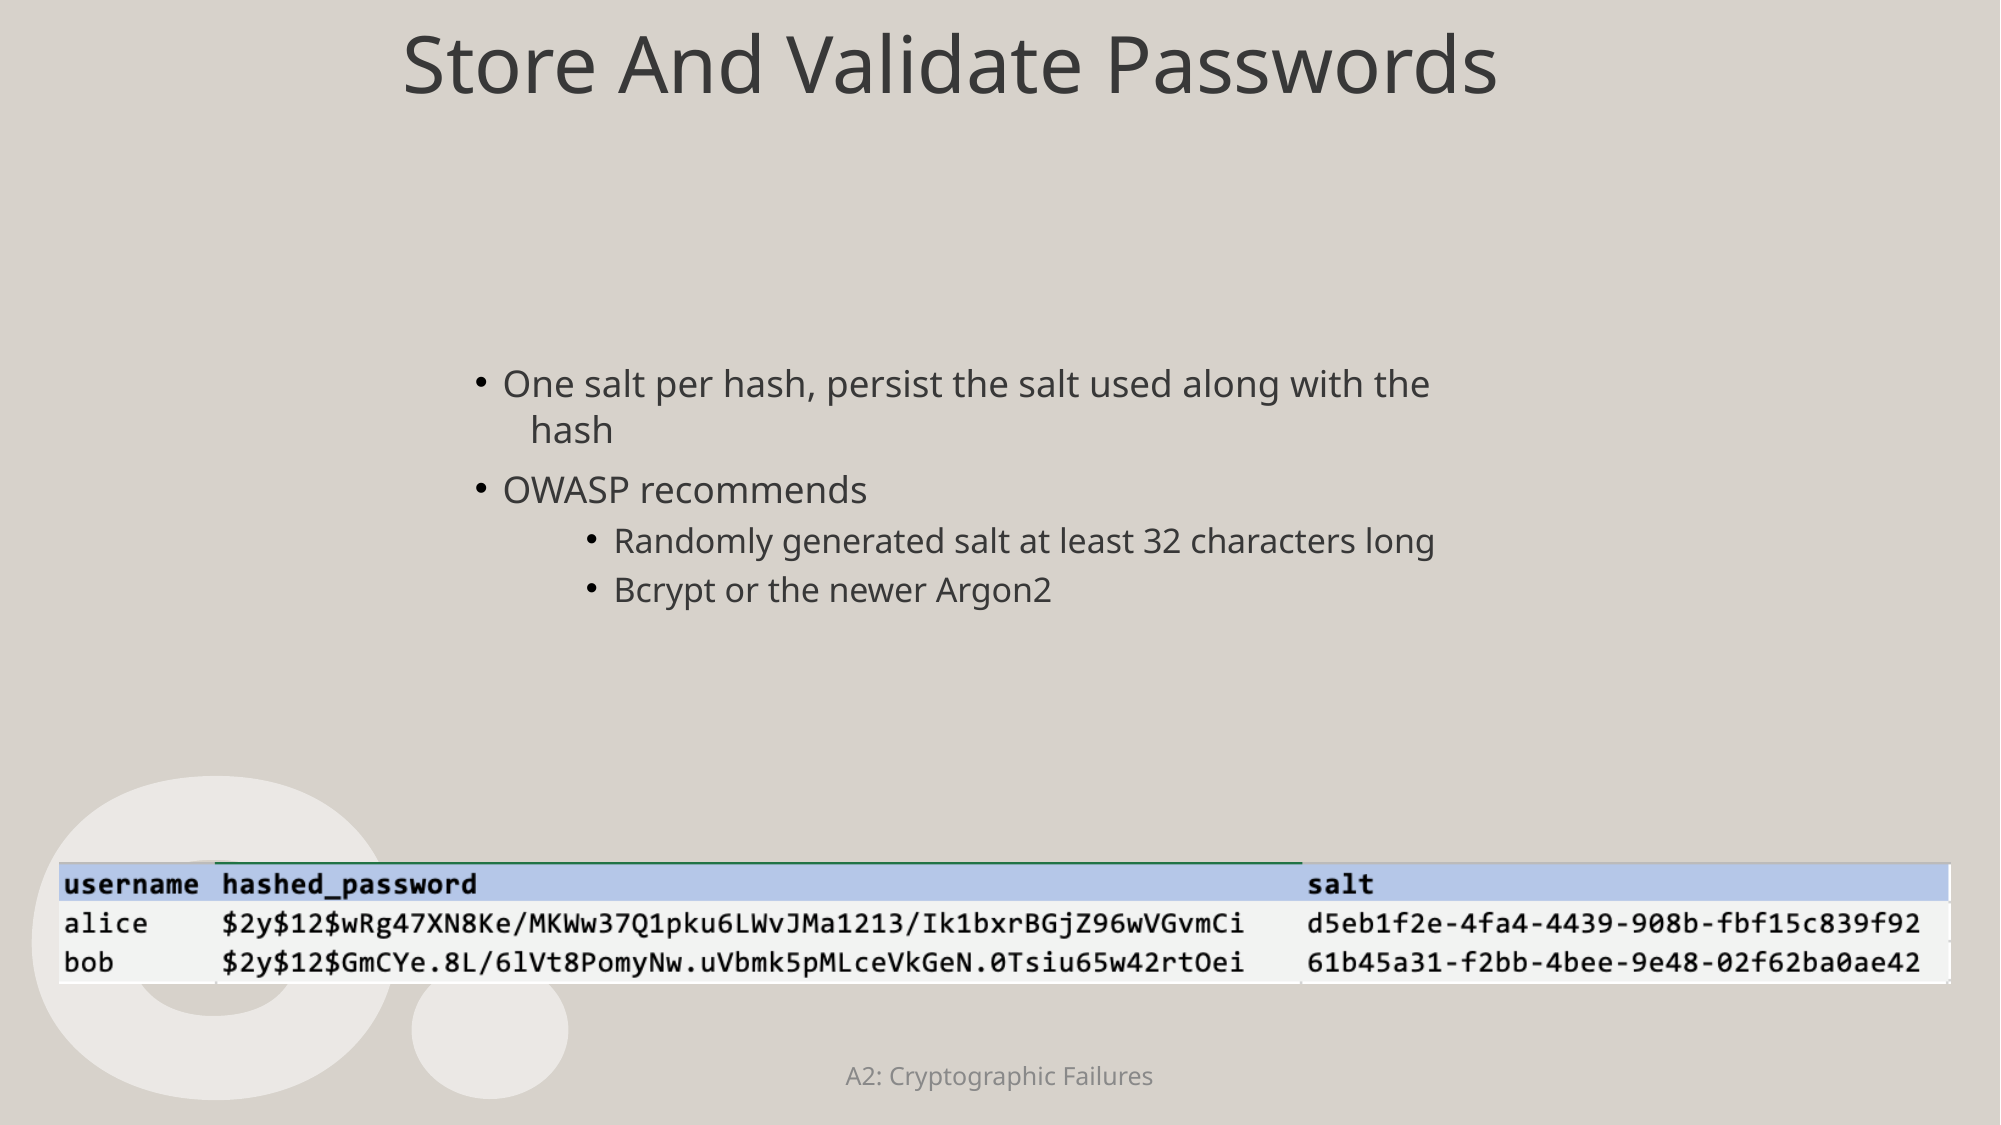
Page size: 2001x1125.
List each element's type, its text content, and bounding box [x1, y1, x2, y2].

title Store And Validate Passwords [259, 17, 1642, 119]
text_box A2: Cryptographic Failures [662, 1045, 1338, 1106]
picture [59, 862, 1951, 984]
list One salt per hash, persist the salt used along with the hash OWASP recommends Randomly generated salt at least 32 characters long Bcrypt or the newer Argon2 [459, 354, 1477, 652]
